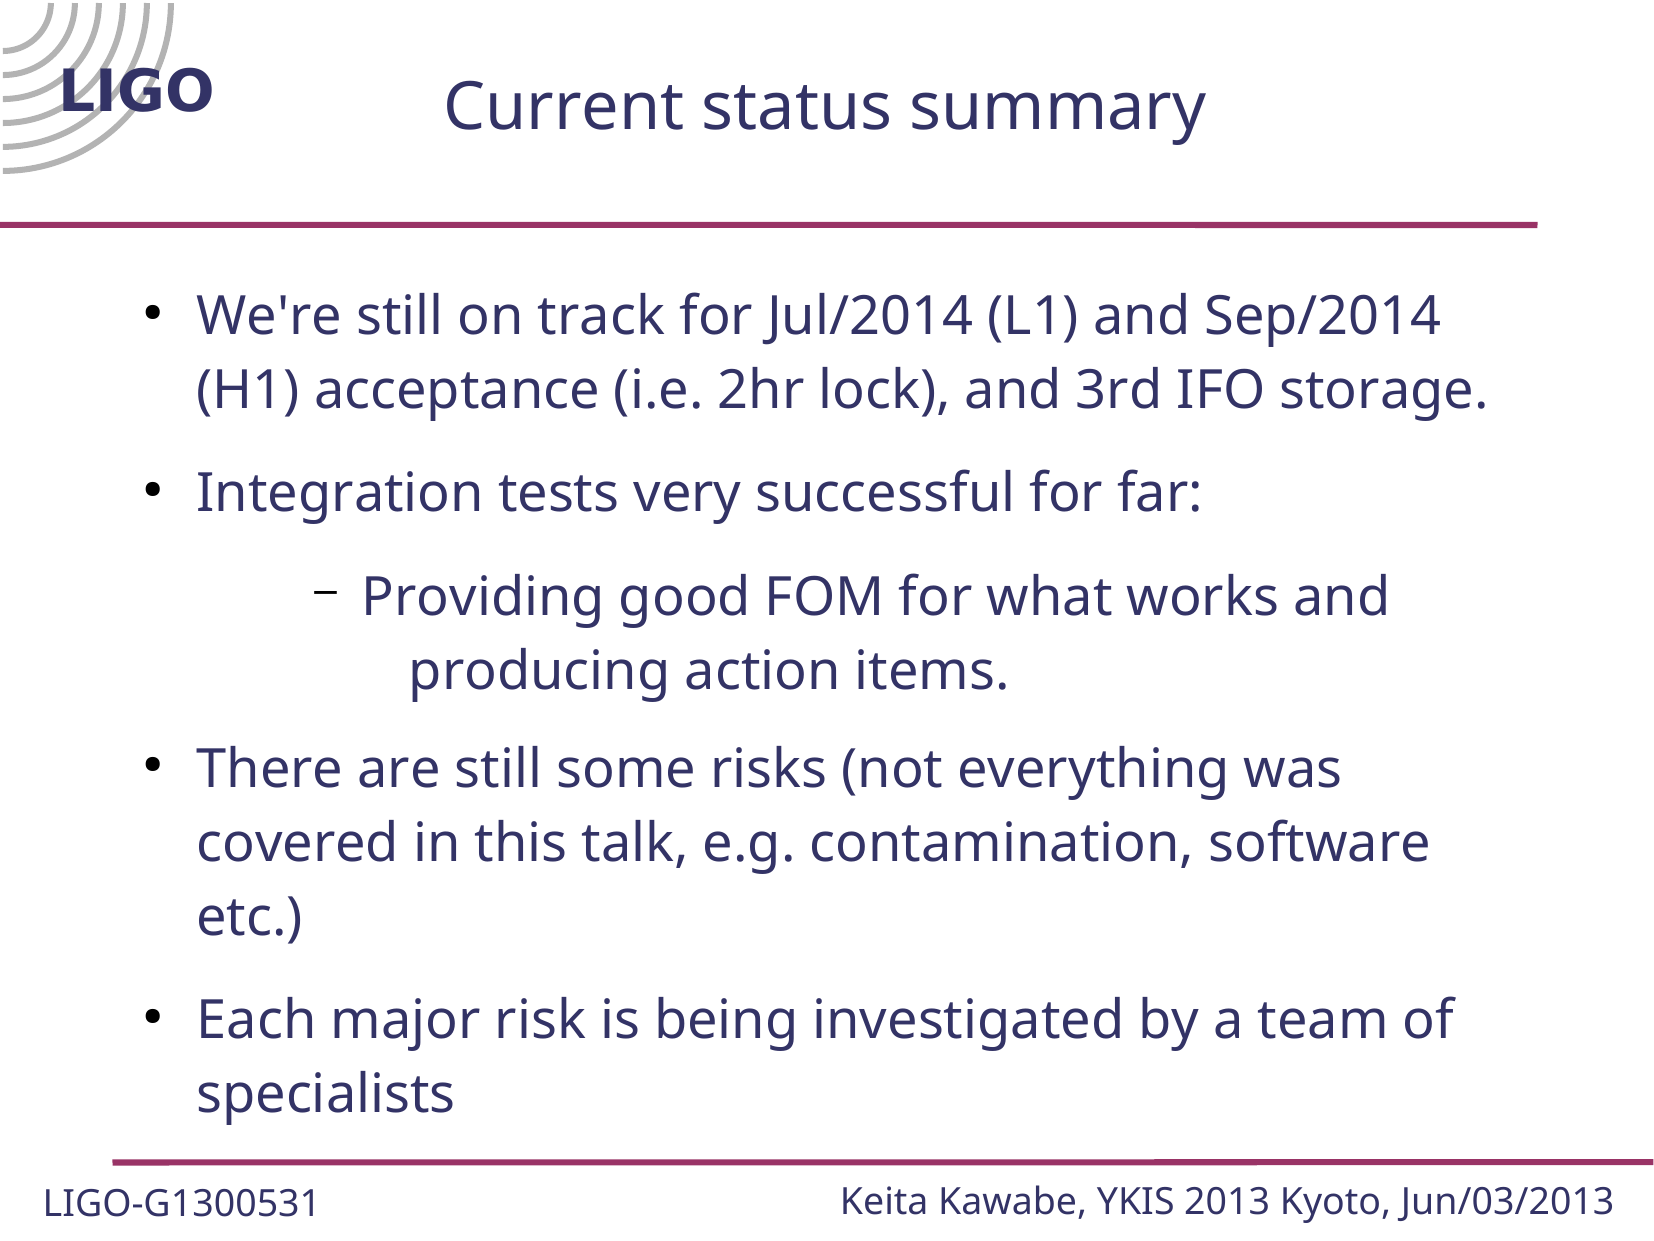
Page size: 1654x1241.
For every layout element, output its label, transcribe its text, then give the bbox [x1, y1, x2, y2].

title Current status summary [187, 0, 1463, 208]
list We're still on track for Jul/2014 (L1) and Sep/2014 (H1) acceptance (i.e. 2hr lock), and 3rd IFO storage. Integration tests very successful for far: Providing good FOM for what works and producing action items. There are still some risks (not everything was covered in this talk, e.g. contamination, software etc.) Each major risk is being investigated by a team of specialists [125, 276, 1538, 1024]
